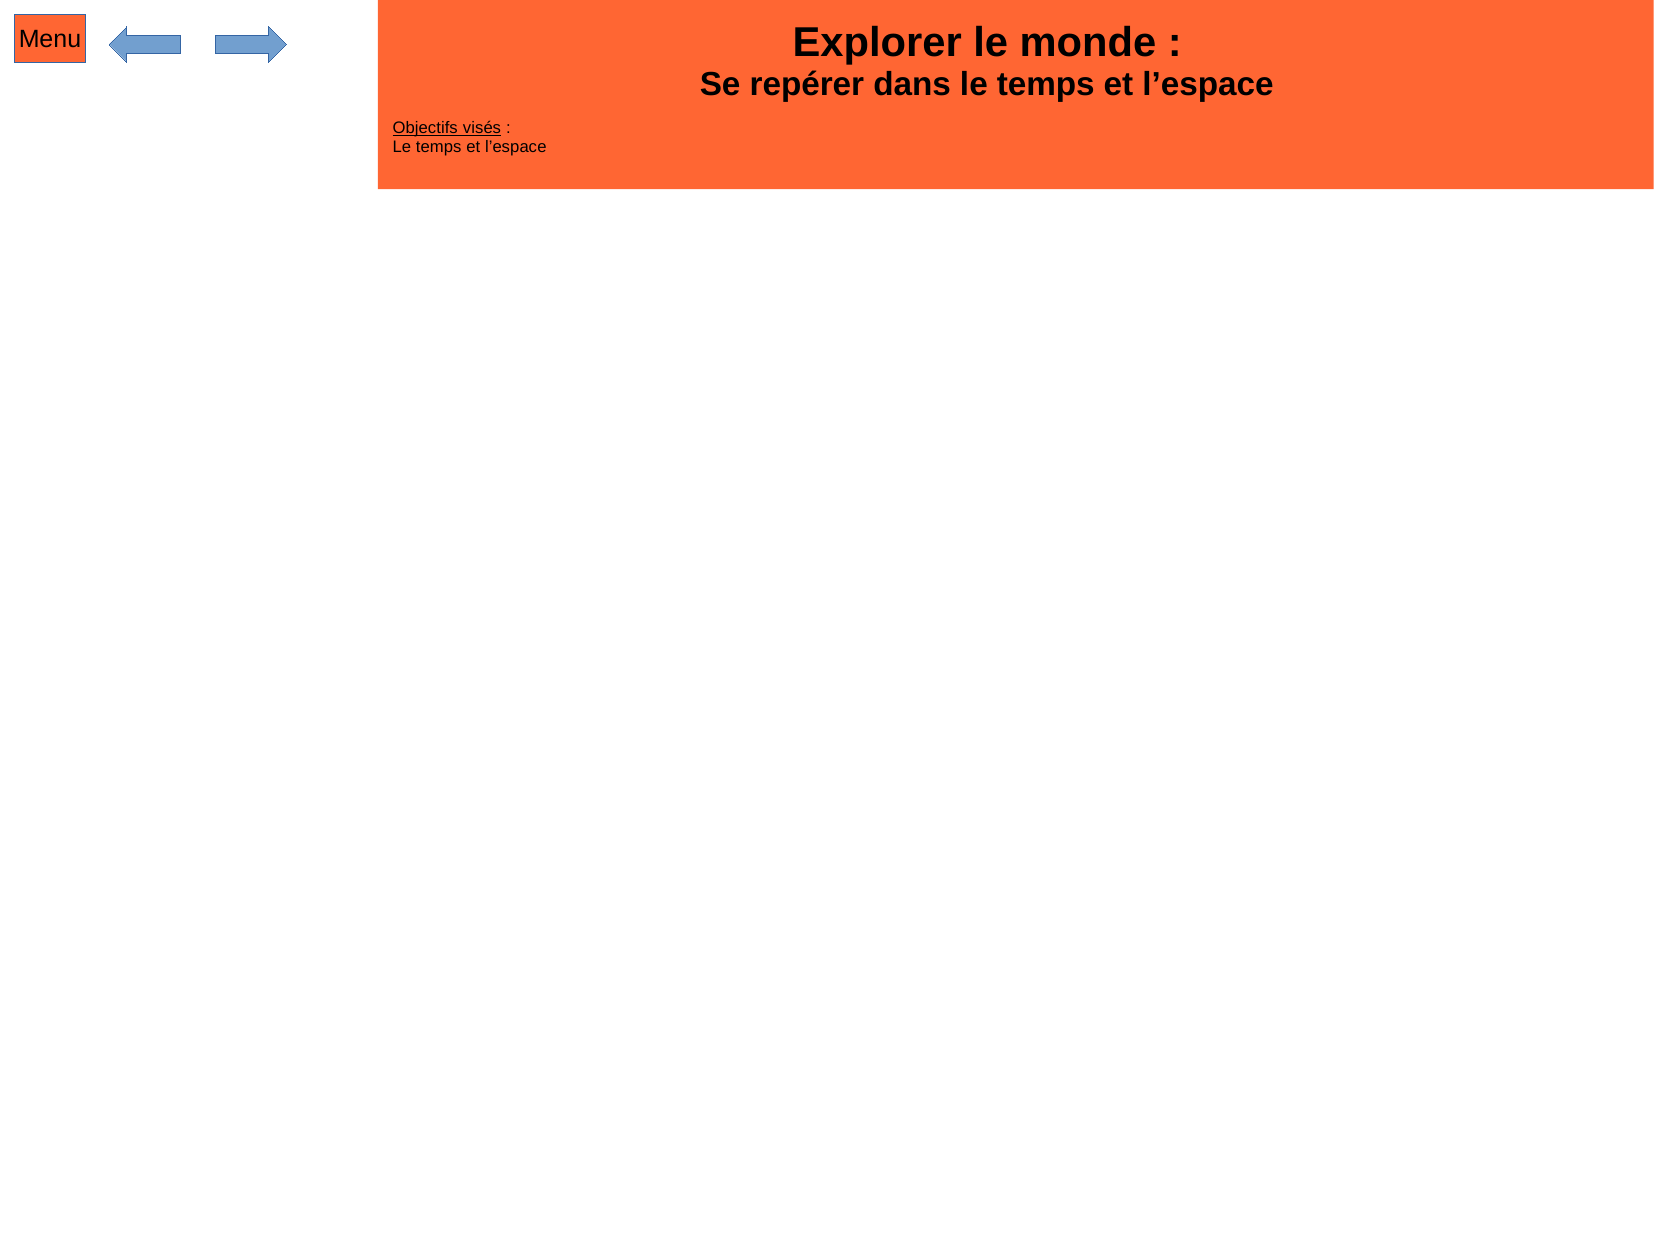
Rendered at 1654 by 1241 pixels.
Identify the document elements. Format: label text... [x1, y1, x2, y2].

text_box [215, 26, 287, 63]
text_box [377, 0, 1654, 190]
text_box [109, 26, 181, 63]
text_box Menu [14, 14, 86, 63]
text_box Explorer le monde : Se repérer dans le temps et l’espace [685, 11, 1290, 156]
text_box Objectifs visés : Le temps et l’espace [377, 111, 899, 178]
